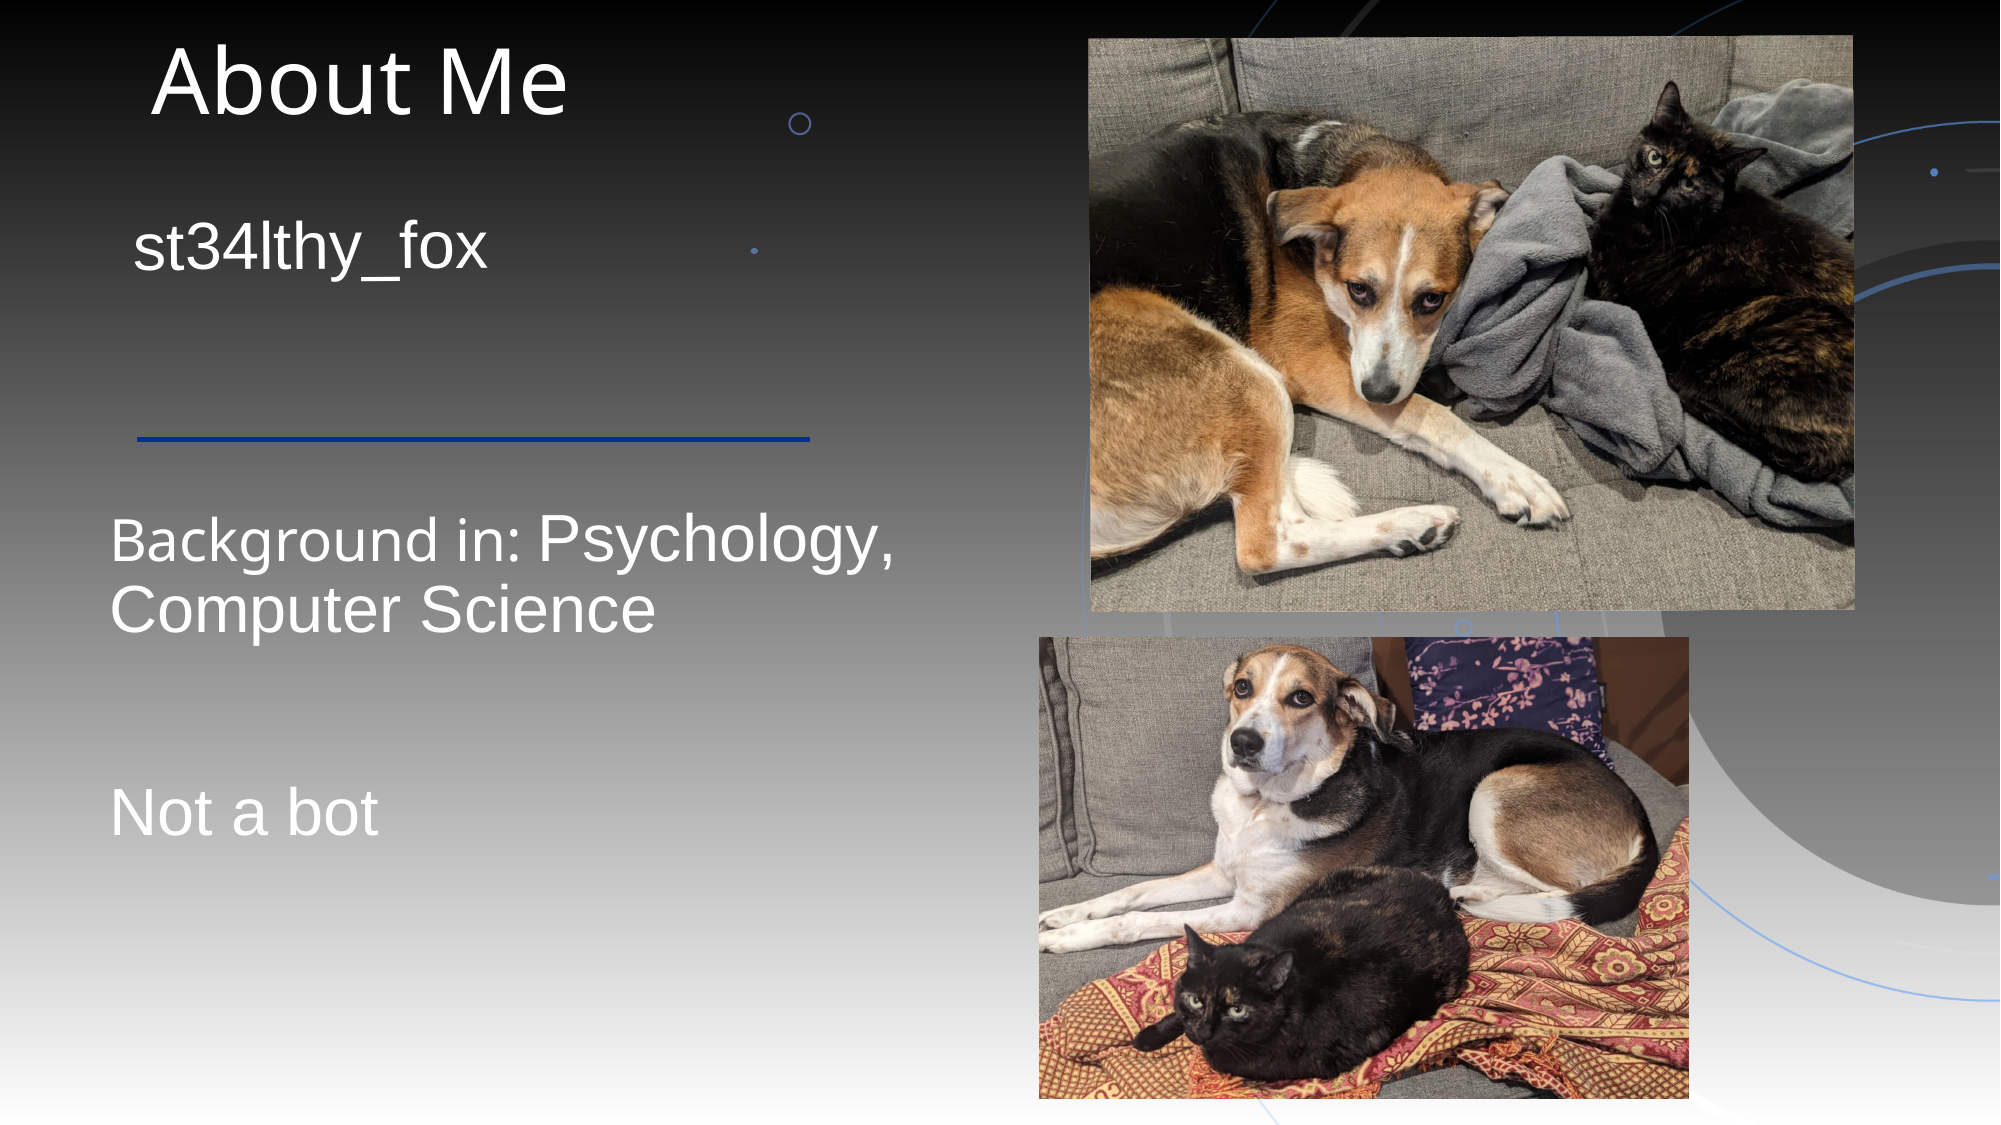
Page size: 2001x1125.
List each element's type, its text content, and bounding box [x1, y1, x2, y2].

list Background in: Psychology, Computer Science Not a bot [94, 496, 1220, 948]
title About Me [137, 28, 861, 390]
list st34lthy_fox [47, 200, 774, 658]
picture [1039, 0, 2000, 1125]
